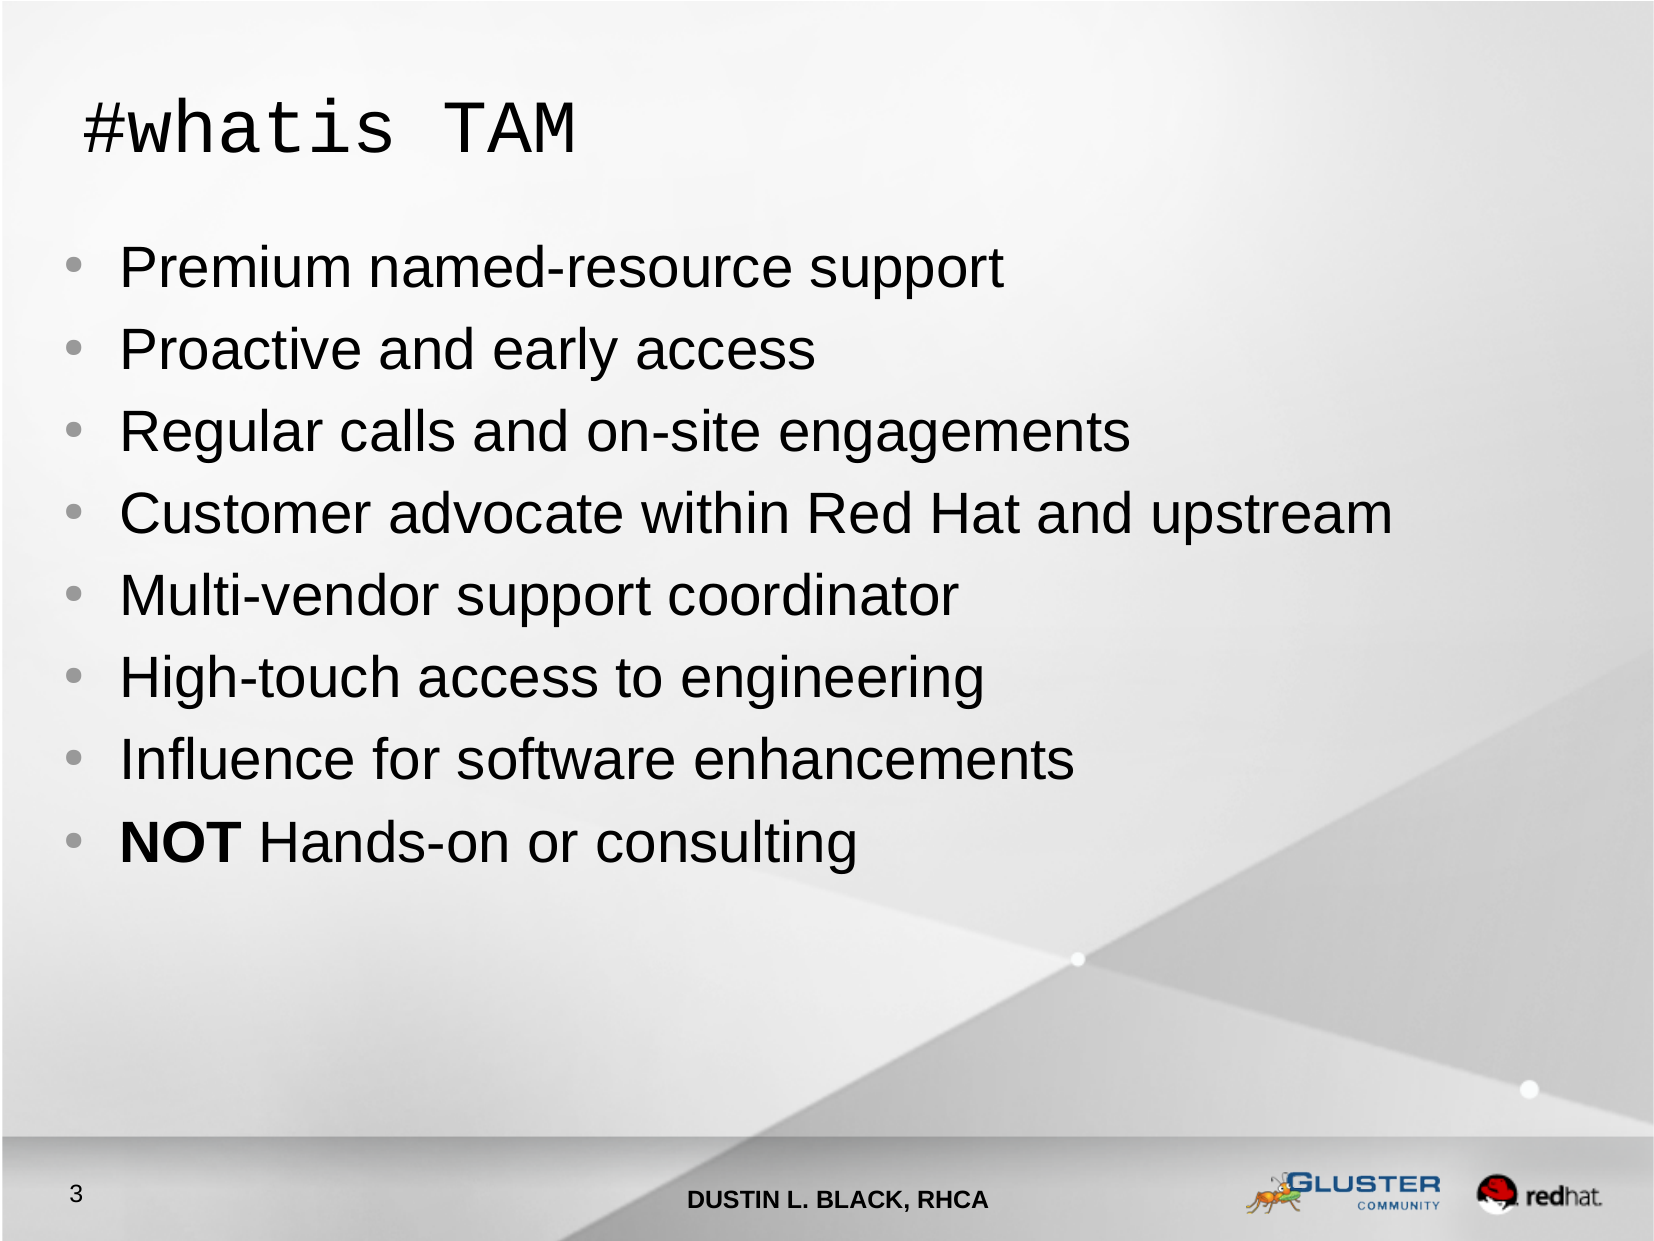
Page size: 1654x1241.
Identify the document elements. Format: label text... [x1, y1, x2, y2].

title #whatis TAM [82, 27, 1571, 232]
list Premium named-resource support Proactive and early access Regular calls and on-site engagements Customer advocate within Red Hat and upstream Multi-vendor support coordinator High-touch access to engineering Influence for software enhancements NOT Hands-on or consulting [63, 232, 1576, 1027]
picture [2, 1, 1654, 1241]
